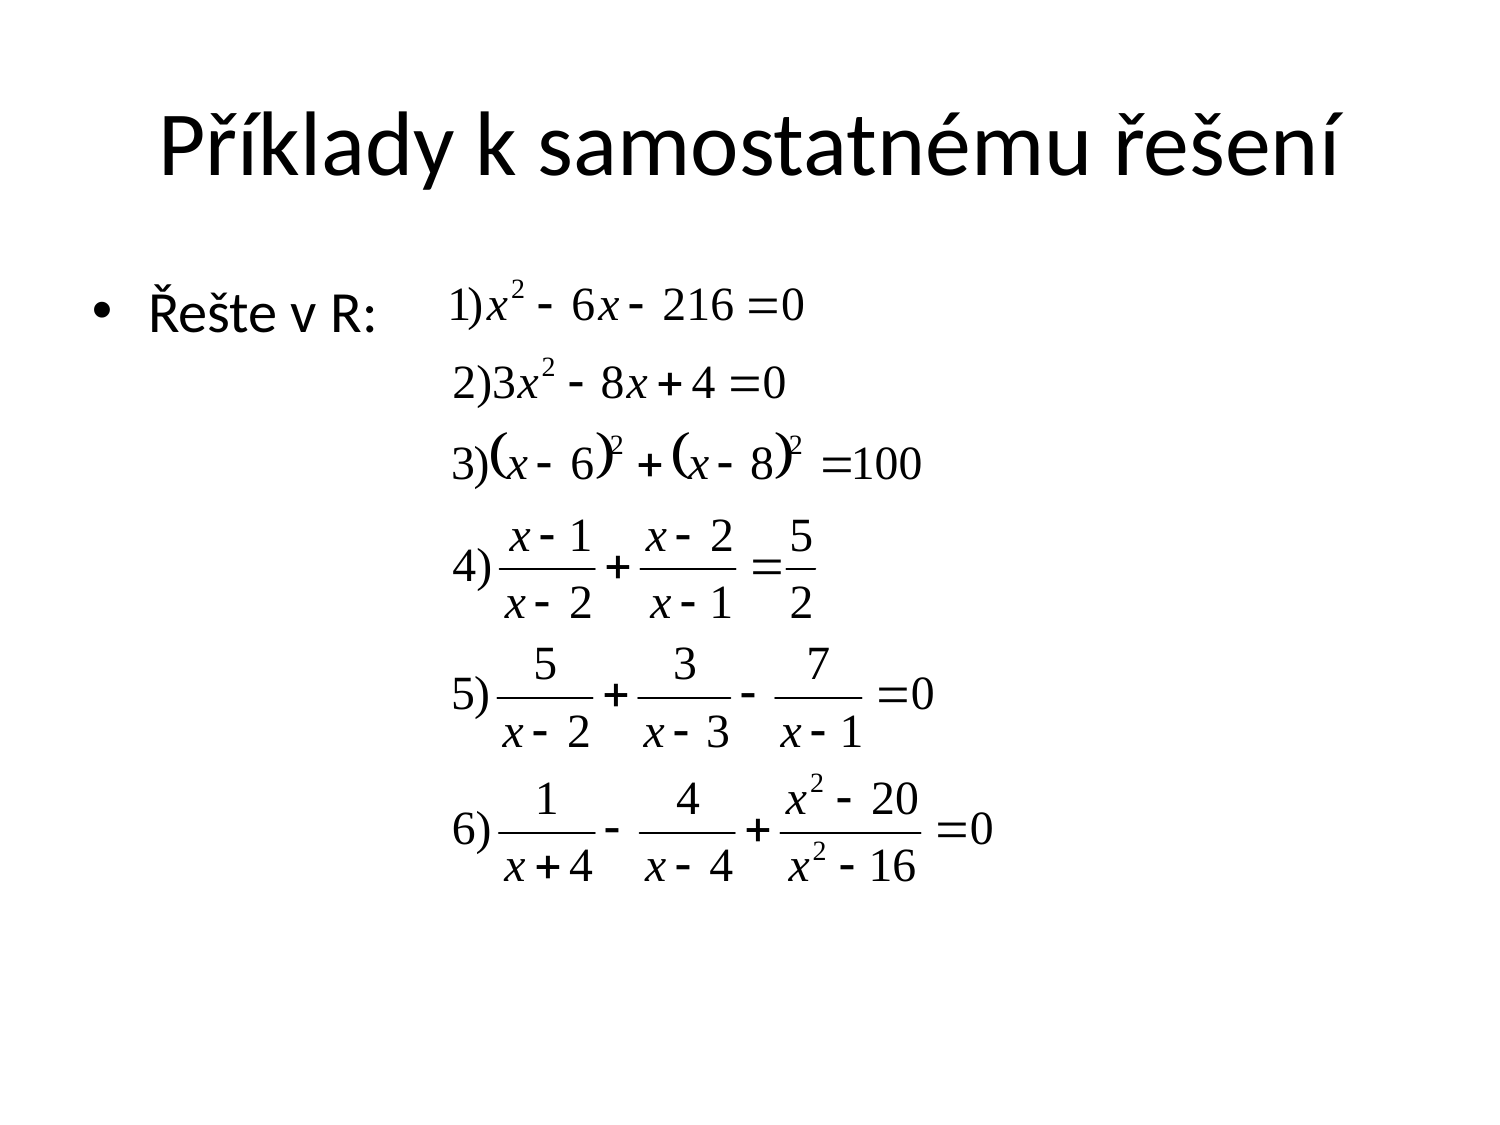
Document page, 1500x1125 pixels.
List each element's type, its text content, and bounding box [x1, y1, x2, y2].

list Řešte v R: [76, 267, 1427, 1010]
title Příklady k samostatnému řešení [75, 45, 1426, 233]
chart [445, 269, 1003, 891]
